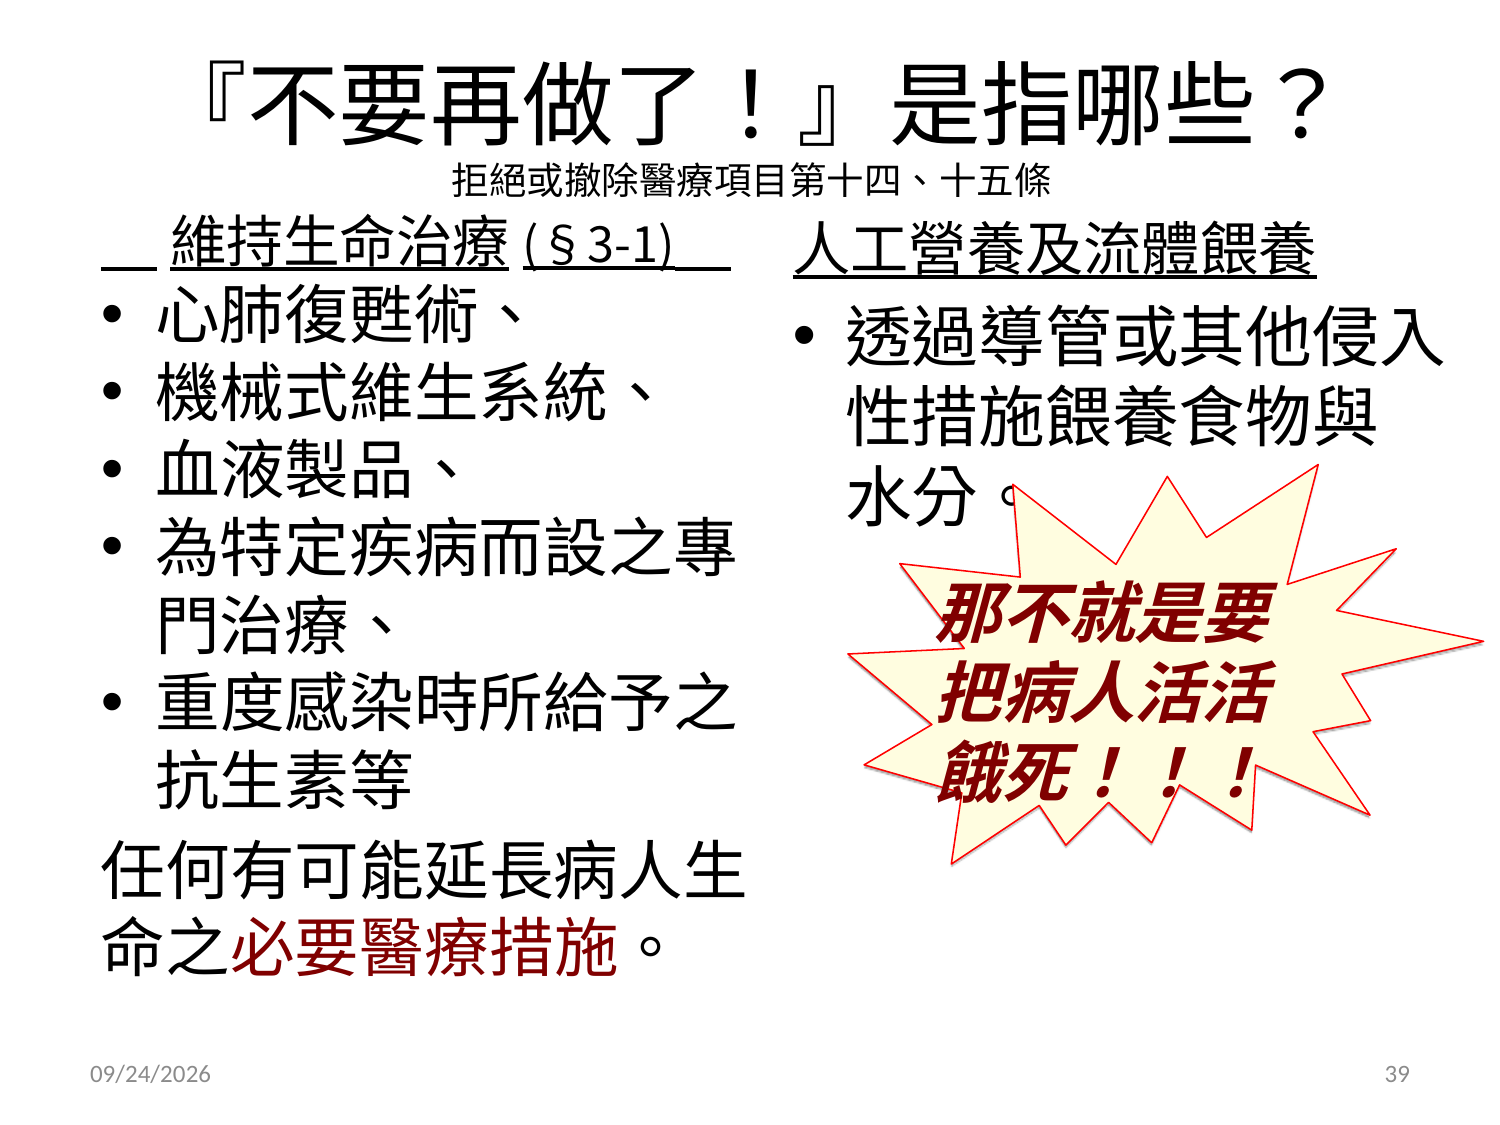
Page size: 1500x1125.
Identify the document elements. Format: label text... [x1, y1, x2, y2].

text_box [1301, 548, 1484, 816]
slide_number 04/08/2019 [75, 1042, 425, 1103]
text_box [951, 819, 1019, 865]
text_box [1116, 464, 1319, 563]
text_box [1012, 484, 1115, 563]
list 人工營養及流體餵養 透過導管或其他侵入 性措施餵養食物與 水分。 [777, 204, 1486, 1004]
title 『不要再做了！』是指哪些？ 拒絕或撤除醫療項目第十四、十五條 [76, 30, 1427, 219]
text_box [1048, 819, 1092, 846]
slide_number <編號> [1074, 1042, 1425, 1103]
text_box [864, 741, 903, 777]
list 維持生命治療(§3-1) 心肺復甦術、 機械式維生系統、 血液製品、 為特定疾病而設之專門治療、 重度感染時所給予之抗生素等 任何有可能延長病人生命之必要醫療措施。 [85, 219, 777, 998]
text_box 那不就是要把病人活活 餓死！！！ [903, 563, 1301, 819]
text_box [1126, 819, 1164, 843]
text_box [847, 651, 903, 701]
text_box [1234, 819, 1253, 831]
